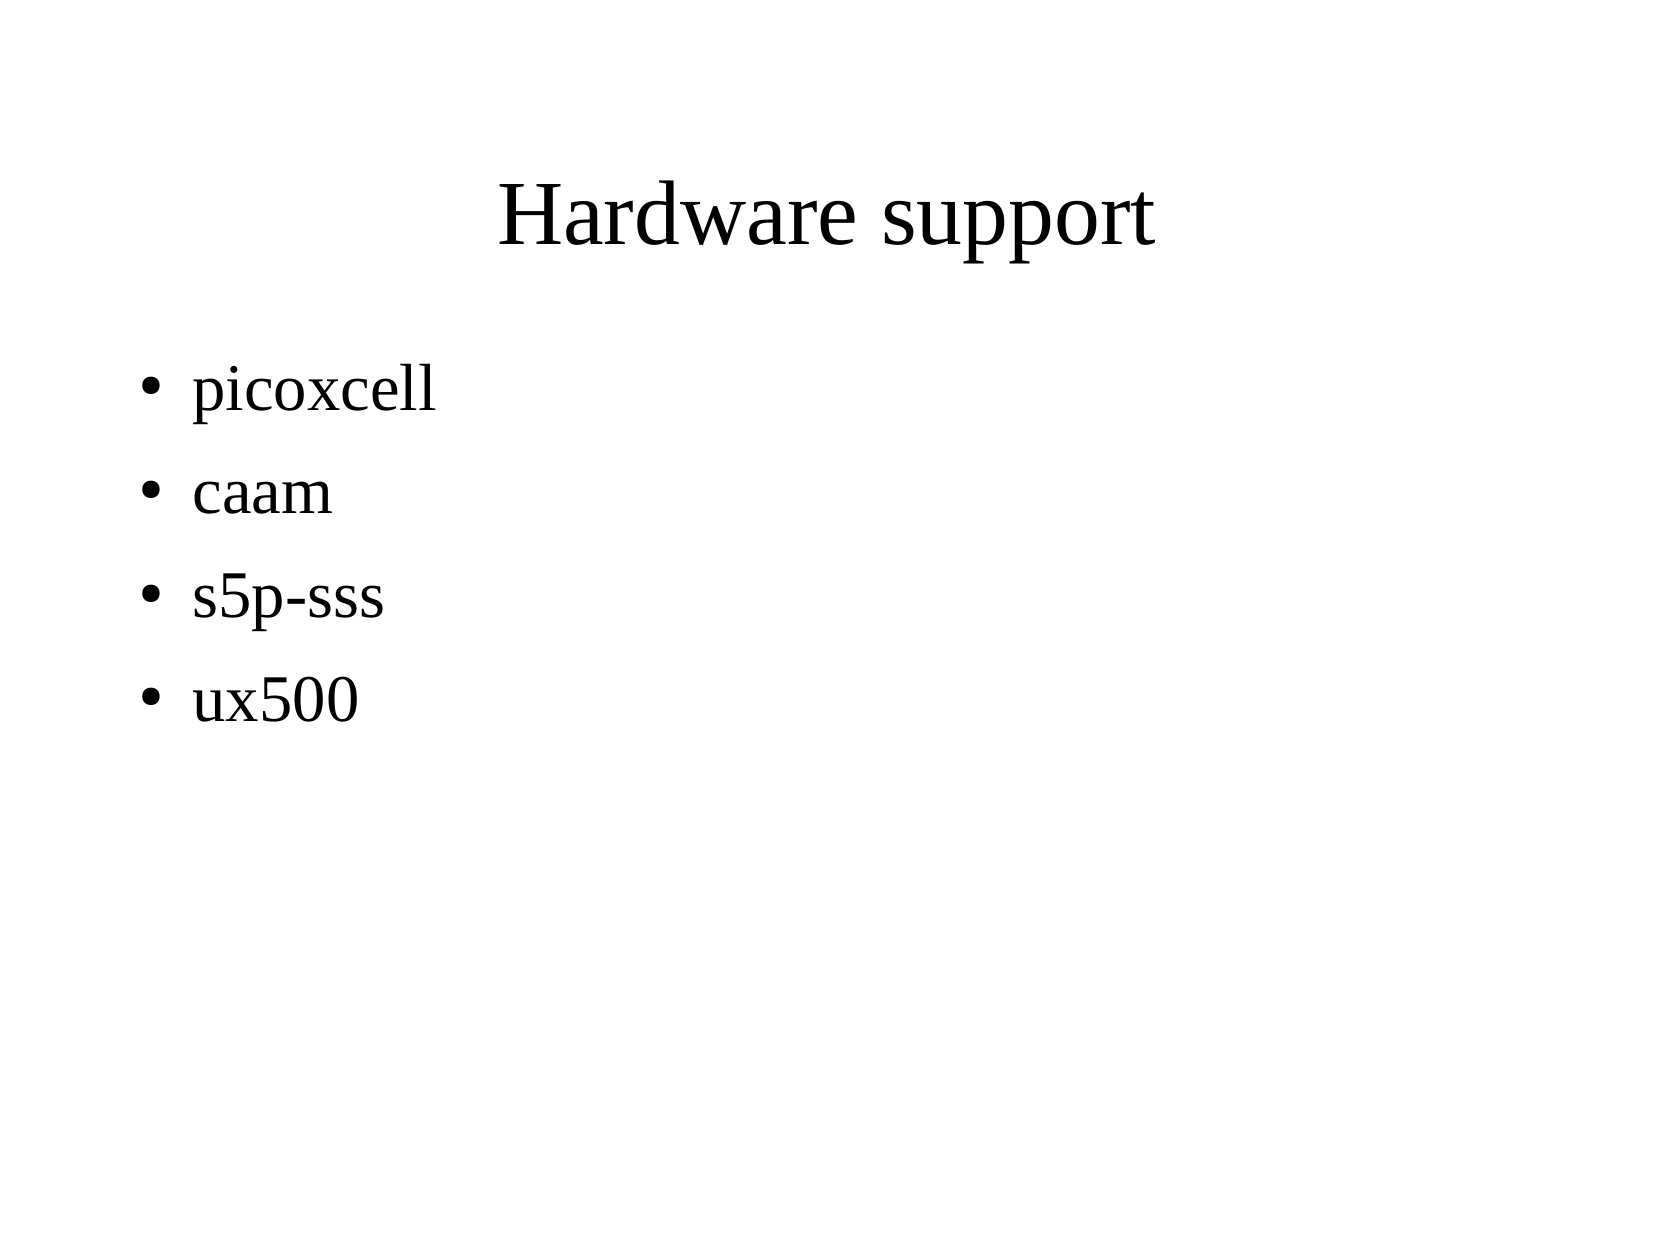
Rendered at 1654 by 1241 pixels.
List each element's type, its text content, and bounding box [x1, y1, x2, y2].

title Hardware support [121, 110, 1534, 318]
list picoxcell caam s5p-sss ux500 [121, 350, 1534, 1133]
